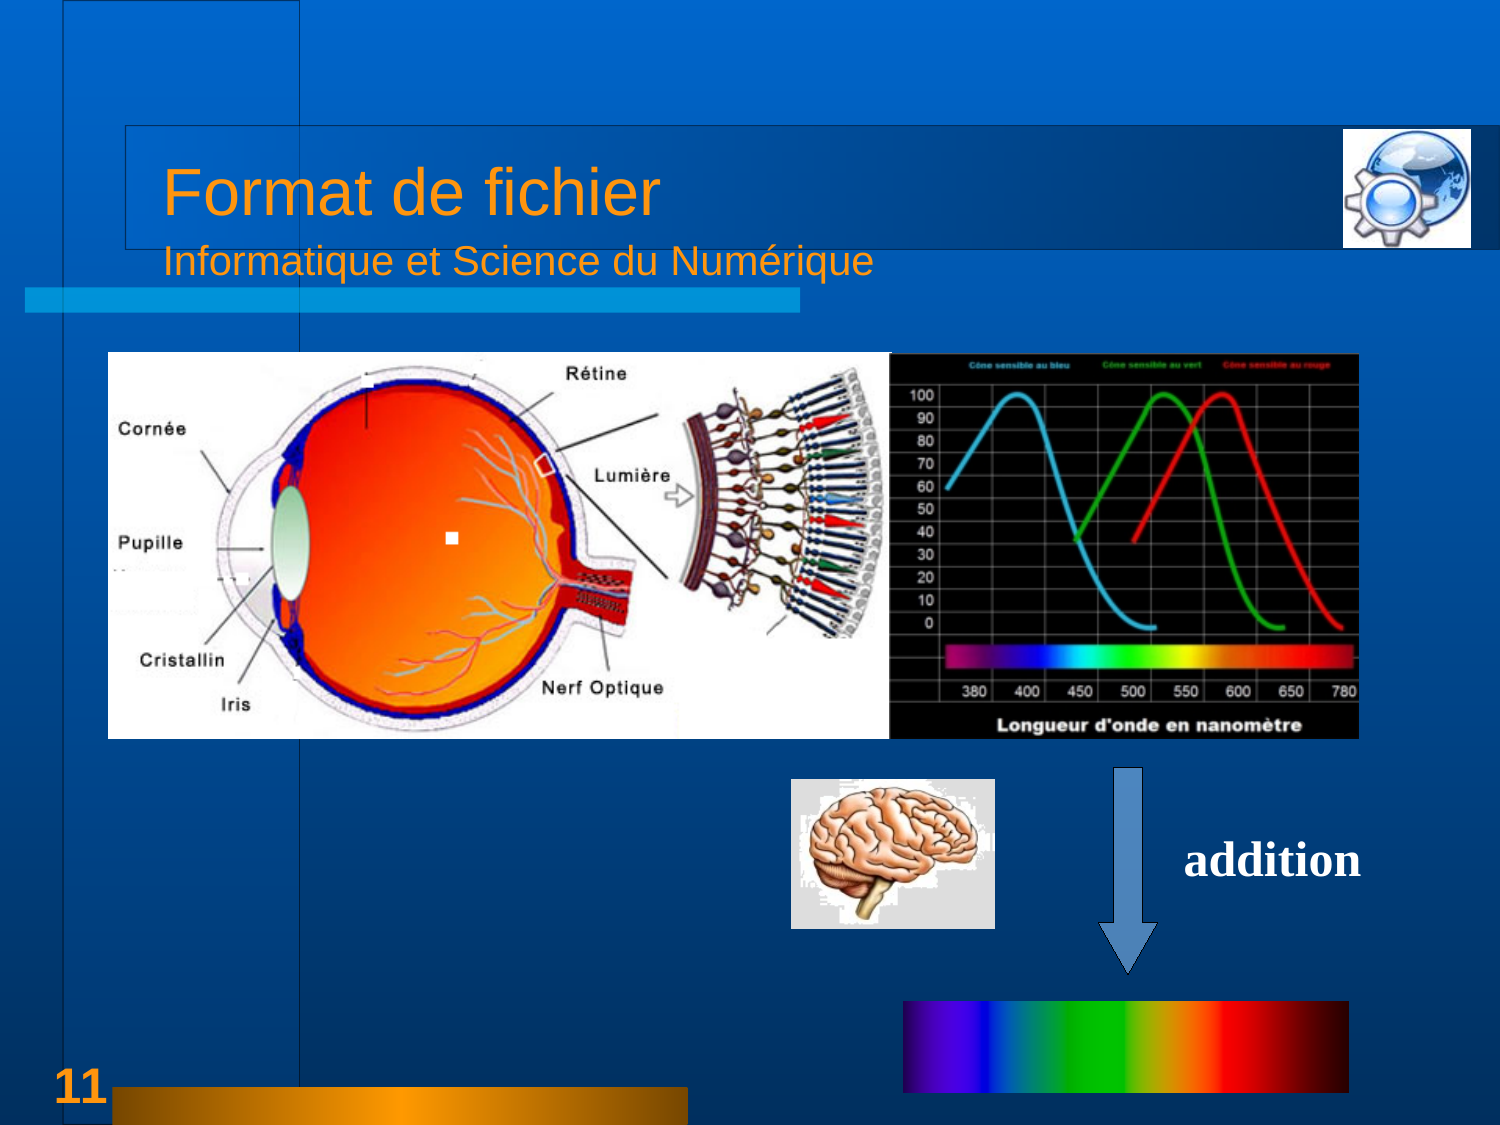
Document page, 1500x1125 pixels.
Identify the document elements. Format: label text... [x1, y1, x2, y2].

picture [1343, 129, 1471, 248]
picture [1024, 1001, 1349, 1093]
picture [791, 779, 995, 929]
text_box [1098, 767, 1158, 975]
text_box addition [1157, 825, 1388, 897]
picture [108, 352, 1359, 739]
picture [903, 1001, 1015, 1093]
